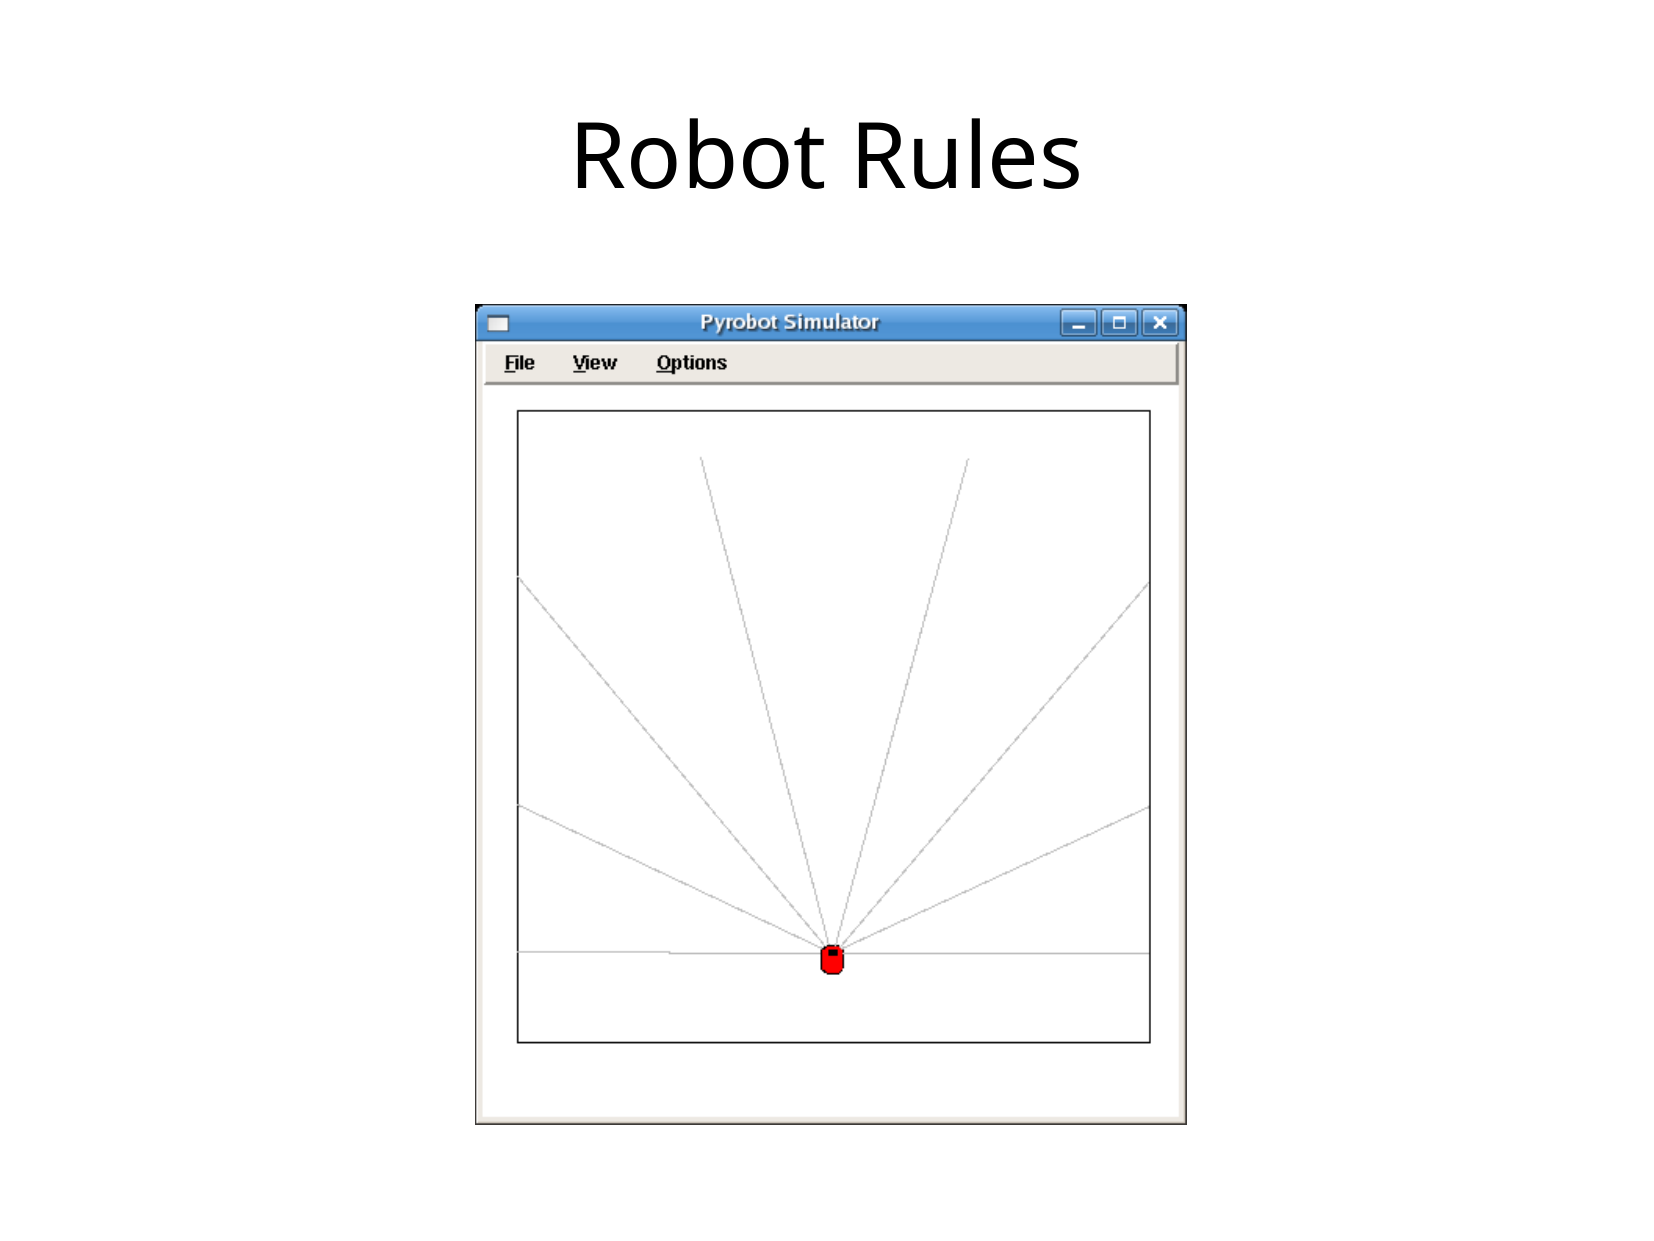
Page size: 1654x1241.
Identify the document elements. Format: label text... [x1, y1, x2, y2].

picture [475, 304, 1187, 1126]
title Robot Rules [82, 49, 1571, 257]
